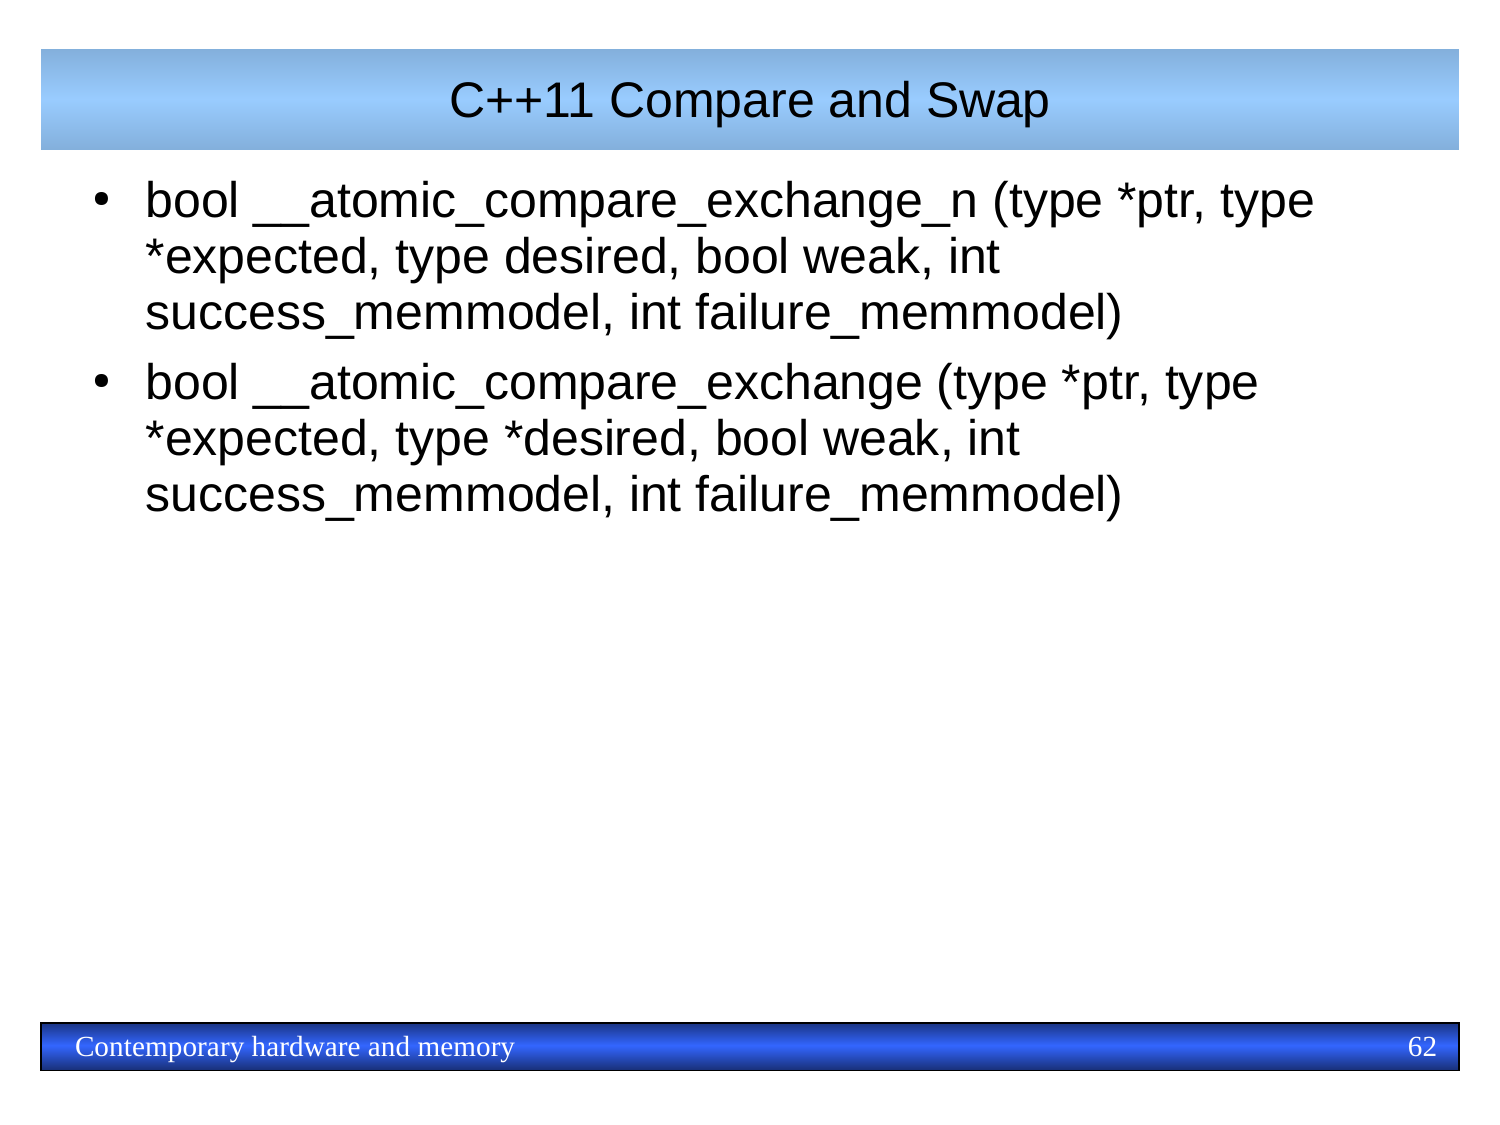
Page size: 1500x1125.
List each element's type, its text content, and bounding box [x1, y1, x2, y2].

title C++11 Compare and Swap [41, 49, 1459, 150]
list bool __atomic_compare_exchange_n (type *ptr, type *expected, type desired, bool weak, int success_memmodel, int failure_memmodel) bool __atomic_compare_exchange (type *ptr, type *expected, type *desired, bool weak, int success_memmodel, int failure_memmodel) [75, 172, 1426, 826]
